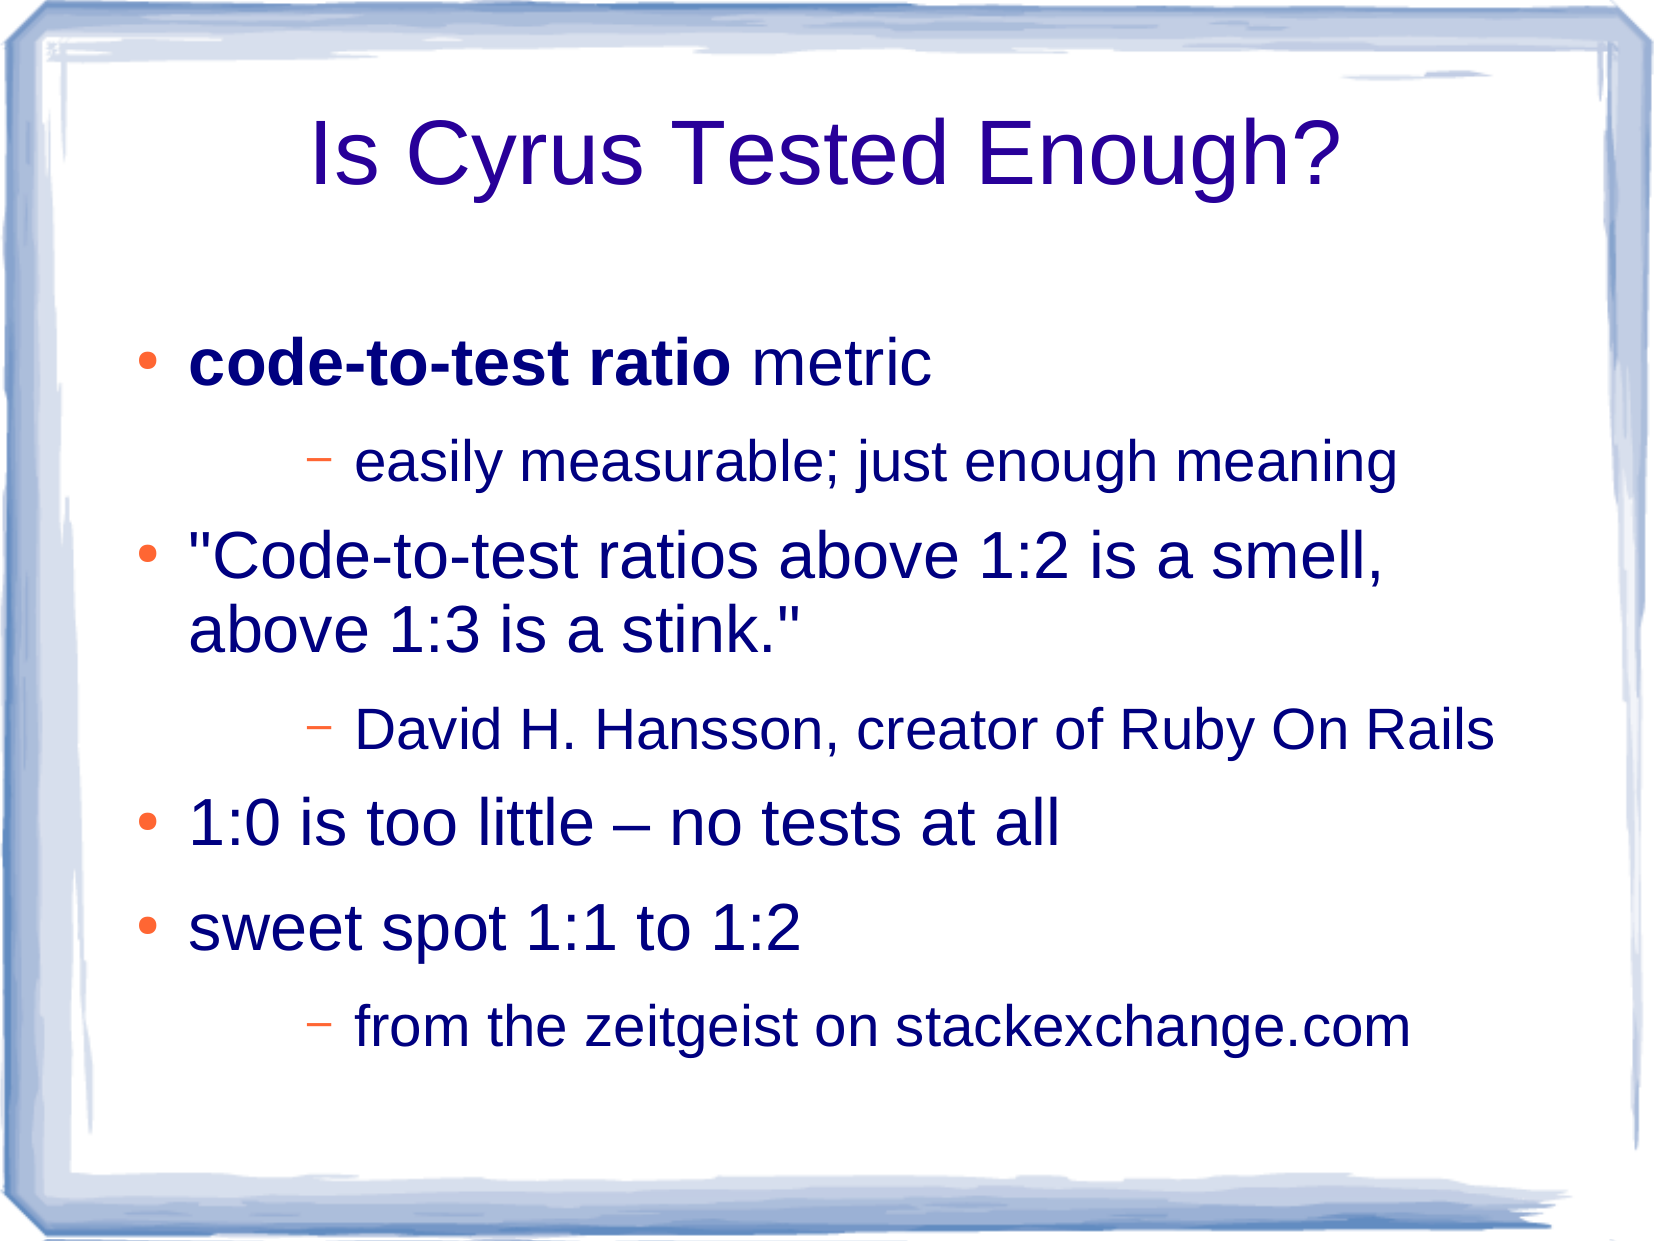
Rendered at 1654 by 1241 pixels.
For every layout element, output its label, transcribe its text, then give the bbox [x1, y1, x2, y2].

picture [0, 0, 1654, 1241]
list code-to-test ratio metric easily measurable; just enough meaning "Code-to-test ratios above 1:2 is a smell, above 1:3 is a stink." David H. Hansson, creator of Ruby On Rails 1:0 is too little – no tests at all sweet spot 1:1 to 1:2 from the zeitgeist on stackexchange.com [118, 324, 1571, 1129]
title Is Cyrus Tested Enough? [82, 56, 1571, 250]
